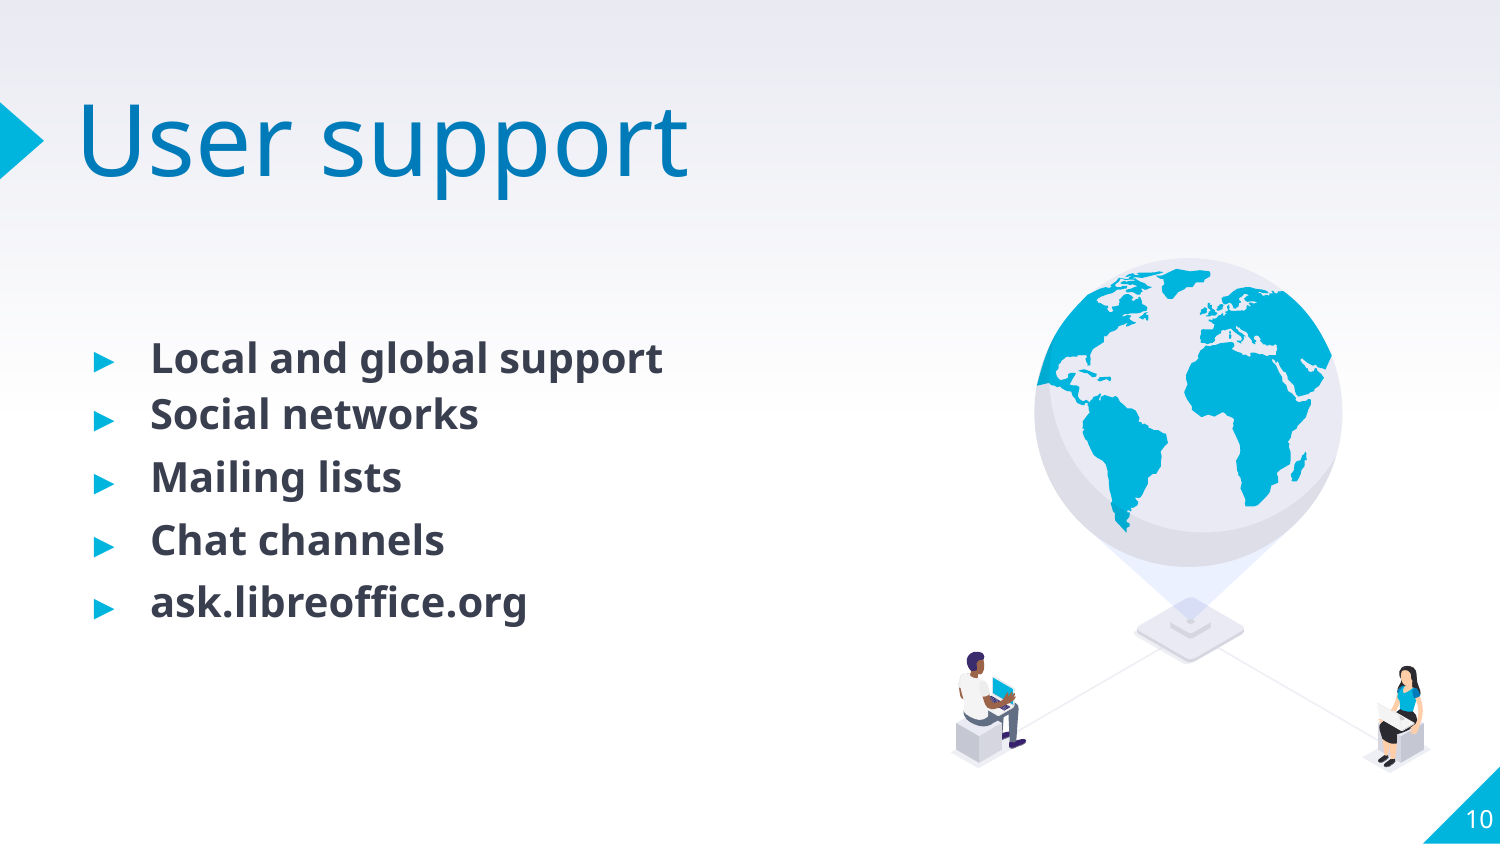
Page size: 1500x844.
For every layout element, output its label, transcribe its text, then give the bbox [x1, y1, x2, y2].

list Local and global support Social networks Mailing lists Chat channels ask.libreoffice.org [75, 327, 1001, 761]
slide_number <number> [1418, 760, 1494, 838]
title User support [75, 99, 1001, 277]
text_box [950, 258, 1432, 774]
